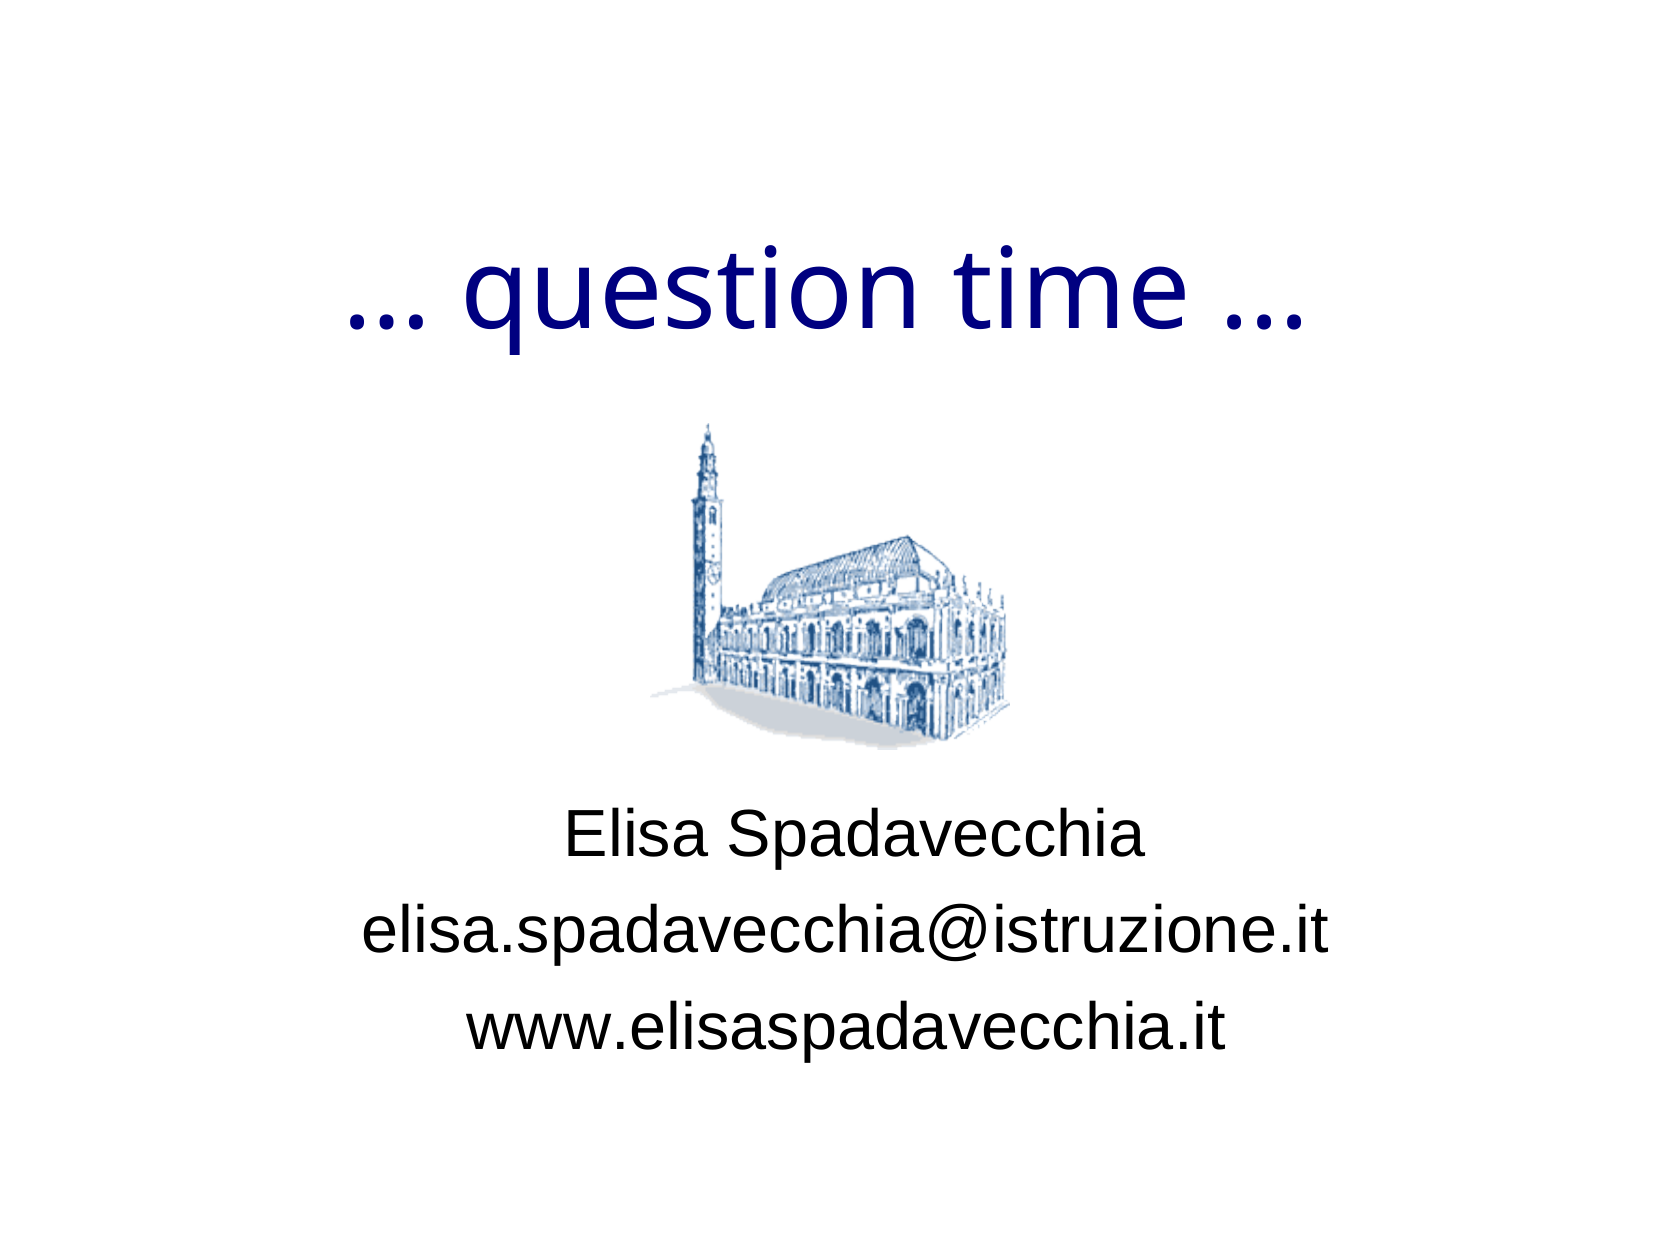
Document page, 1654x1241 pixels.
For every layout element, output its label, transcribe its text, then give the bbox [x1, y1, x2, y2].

title … question time ... [0, 125, 1654, 442]
picture [650, 423, 1010, 750]
list Elisa Spadavecchia elisa.spadavecchia@istruzione.it www.elisaspadavecchia.it [0, 685, 1654, 1107]
